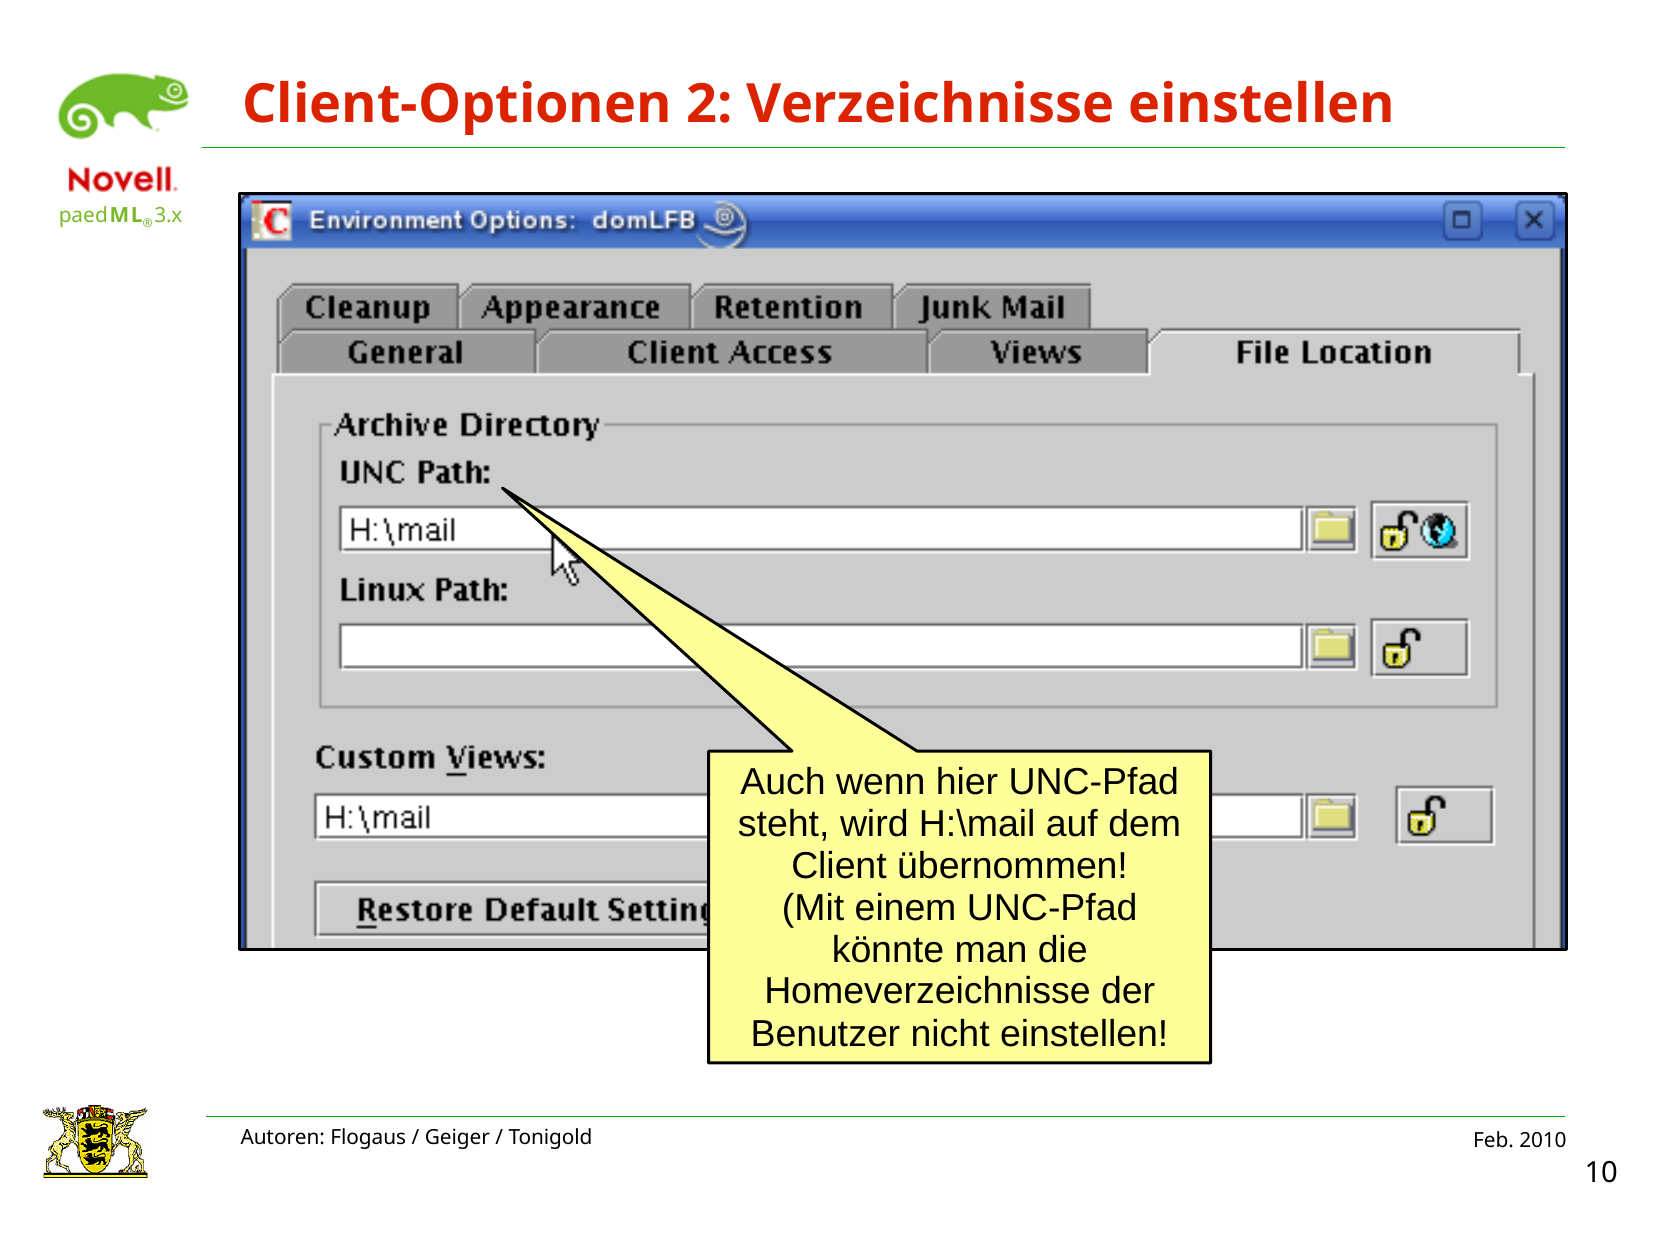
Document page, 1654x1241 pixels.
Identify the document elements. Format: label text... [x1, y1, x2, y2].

text_box Auch wenn hier UNC-Pfad steht, wird H:\mail auf dem Client übernommen! (Mit einem UNC-Pfad könnte man die Homeverzeichnisse der Benutzer nicht einstellen! [502, 488, 1211, 1063]
picture [44, 56, 202, 214]
title Client-Optionen 2: Verzeichnisse einstellen [242, 67, 1577, 136]
picture [240, 194, 1566, 949]
picture [41, 1104, 148, 1180]
